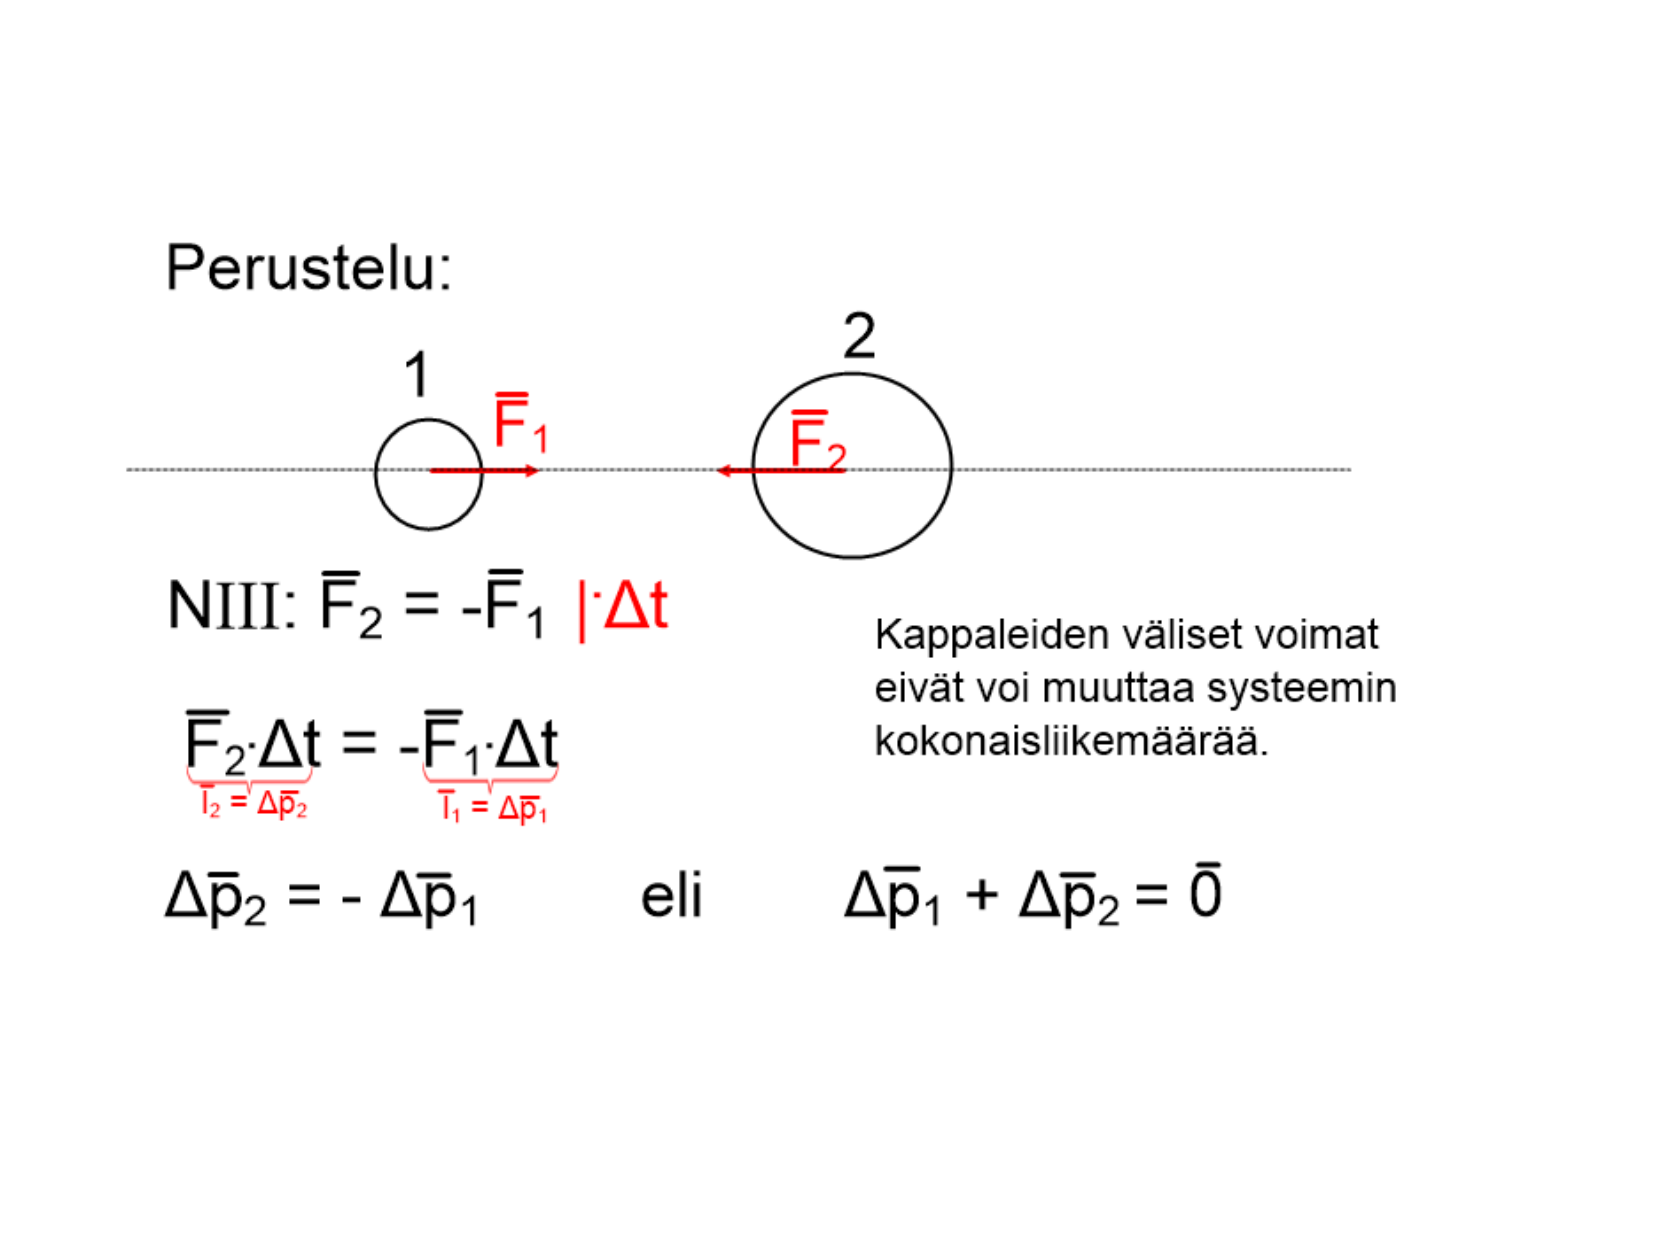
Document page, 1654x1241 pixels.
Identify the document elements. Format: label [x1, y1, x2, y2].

picture [70, 153, 1458, 1053]
